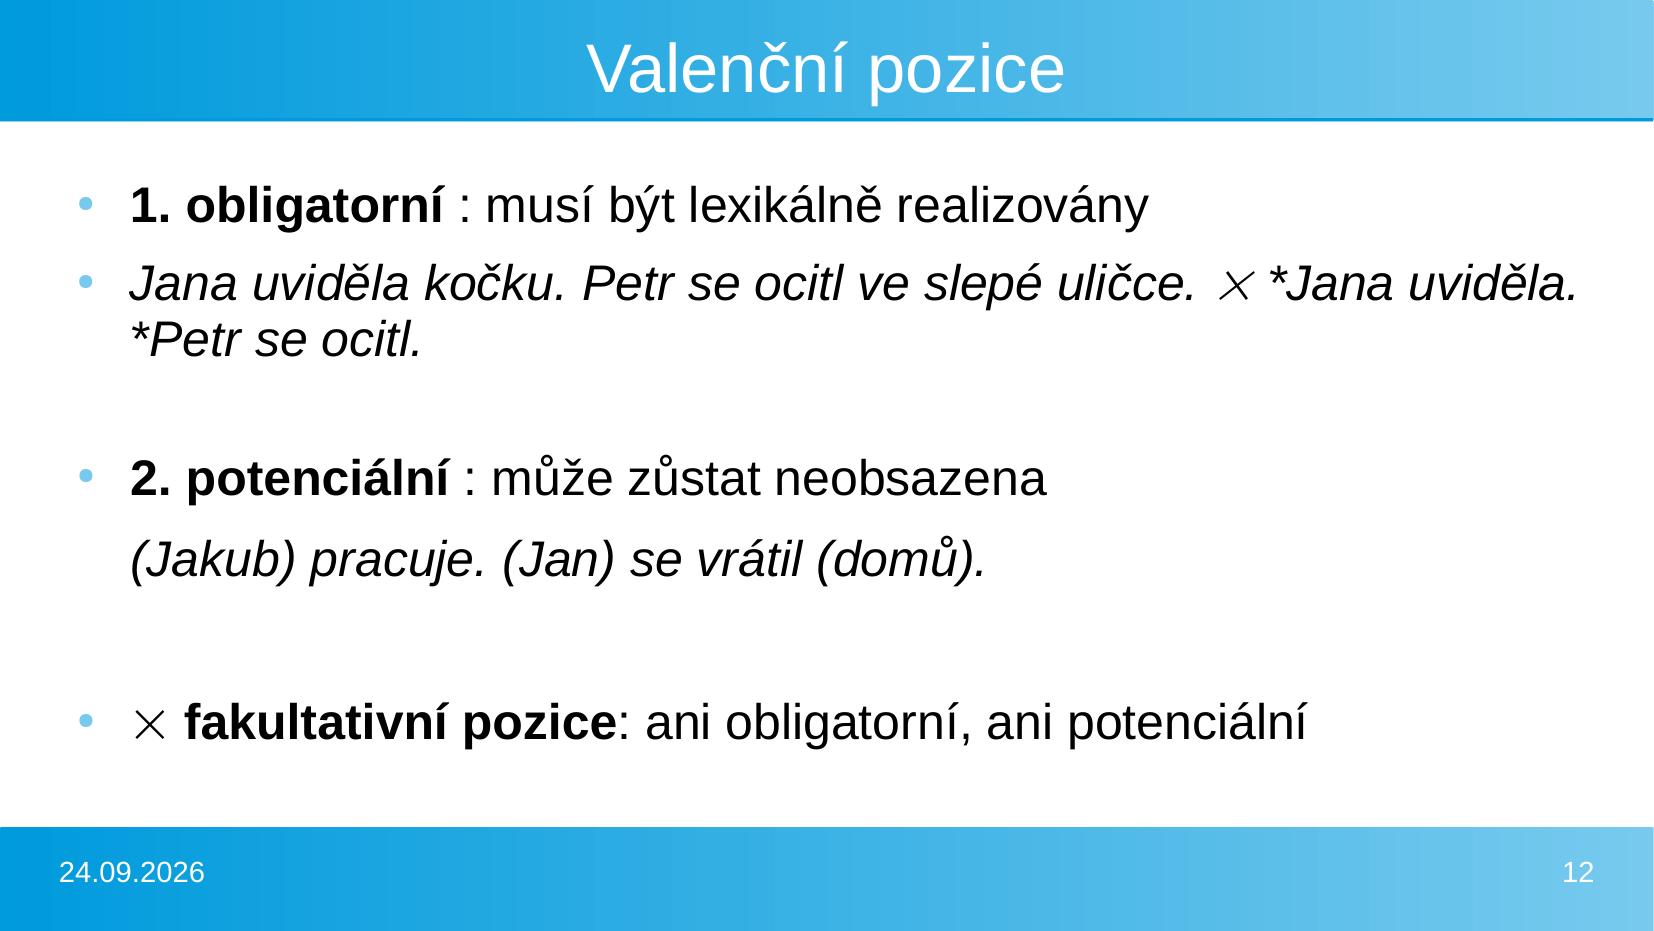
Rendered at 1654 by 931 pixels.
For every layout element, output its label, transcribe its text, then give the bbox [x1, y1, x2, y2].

title Valenční pozice [59, 29, 1595, 108]
list 1. obligatorní : musí být lexikálně realizovány Jana uviděla kočku. Petr se ocitl ve slepé uličce.  *Jana uviděla. *Petr se ocitl. 2. potenciální : může zůstat neobsazena (Jakub) pracuje. (Jan) se vrátil (domů).  fakultativní pozice: ani obligatorní, ani potenciální [59, 177, 1595, 768]
